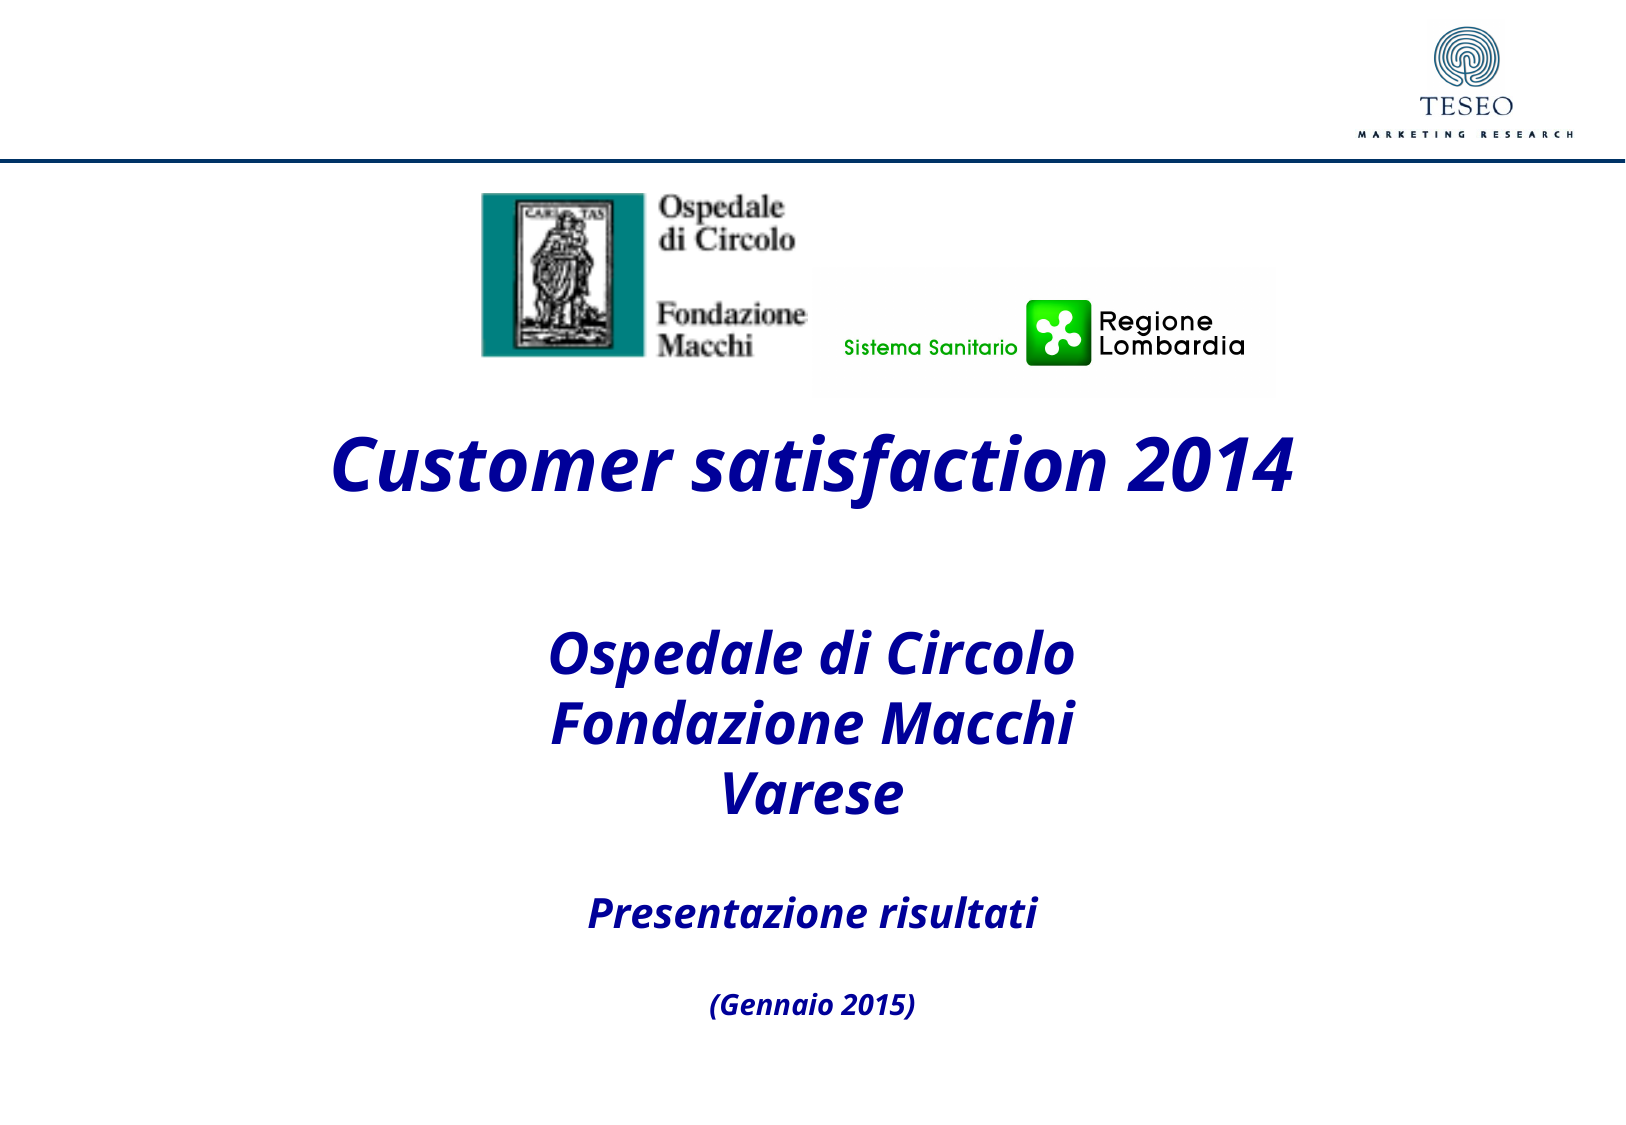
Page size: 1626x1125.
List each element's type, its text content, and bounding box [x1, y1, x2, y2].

picture [1420, 96, 1513, 117]
text_box Customer satisfaction 2014 Ospedale di Circolo Fondazione Macchi Varese Presentazione risultati (Gennaio 2015) [123, 408, 1502, 1030]
picture [812, 267, 1276, 398]
picture [1355, 129, 1578, 138]
picture [481, 193, 808, 360]
